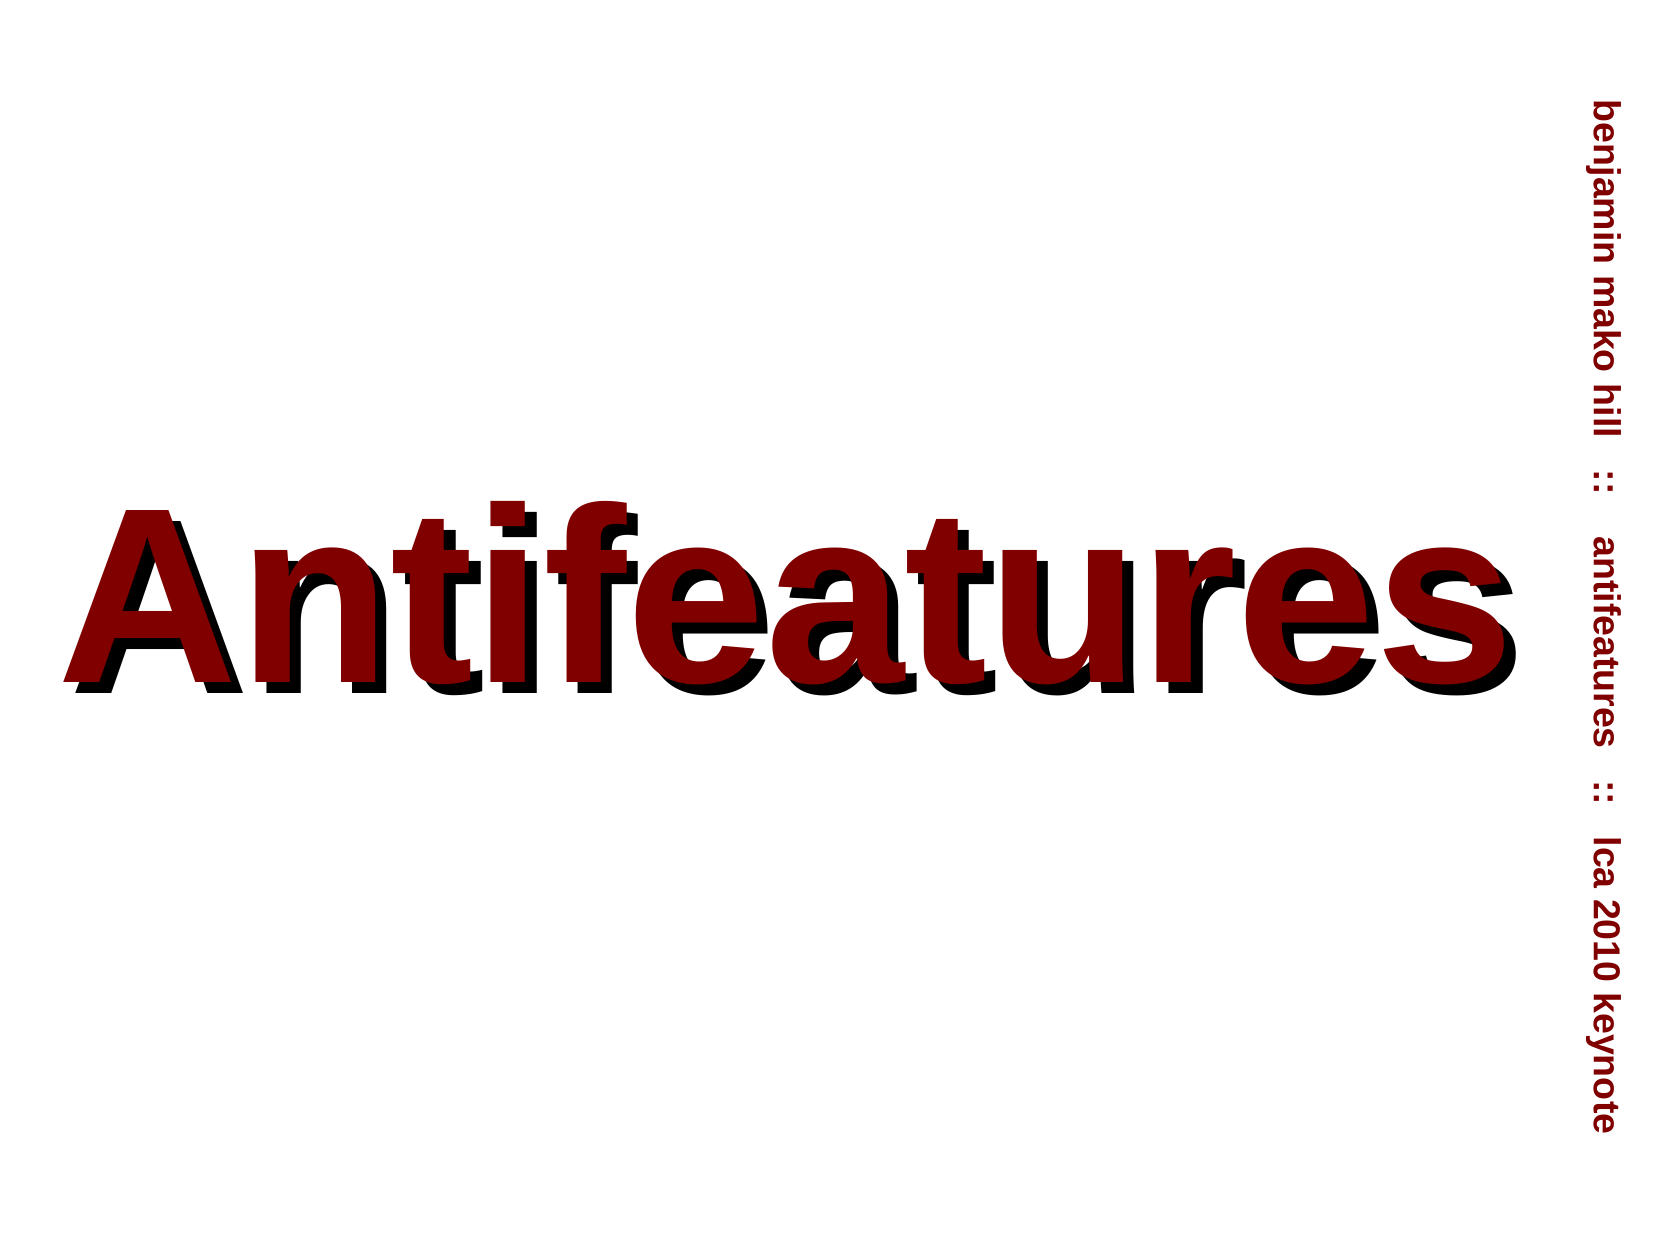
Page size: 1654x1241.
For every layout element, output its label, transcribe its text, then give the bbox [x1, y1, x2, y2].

title Antifeatures [57, 456, 1533, 736]
